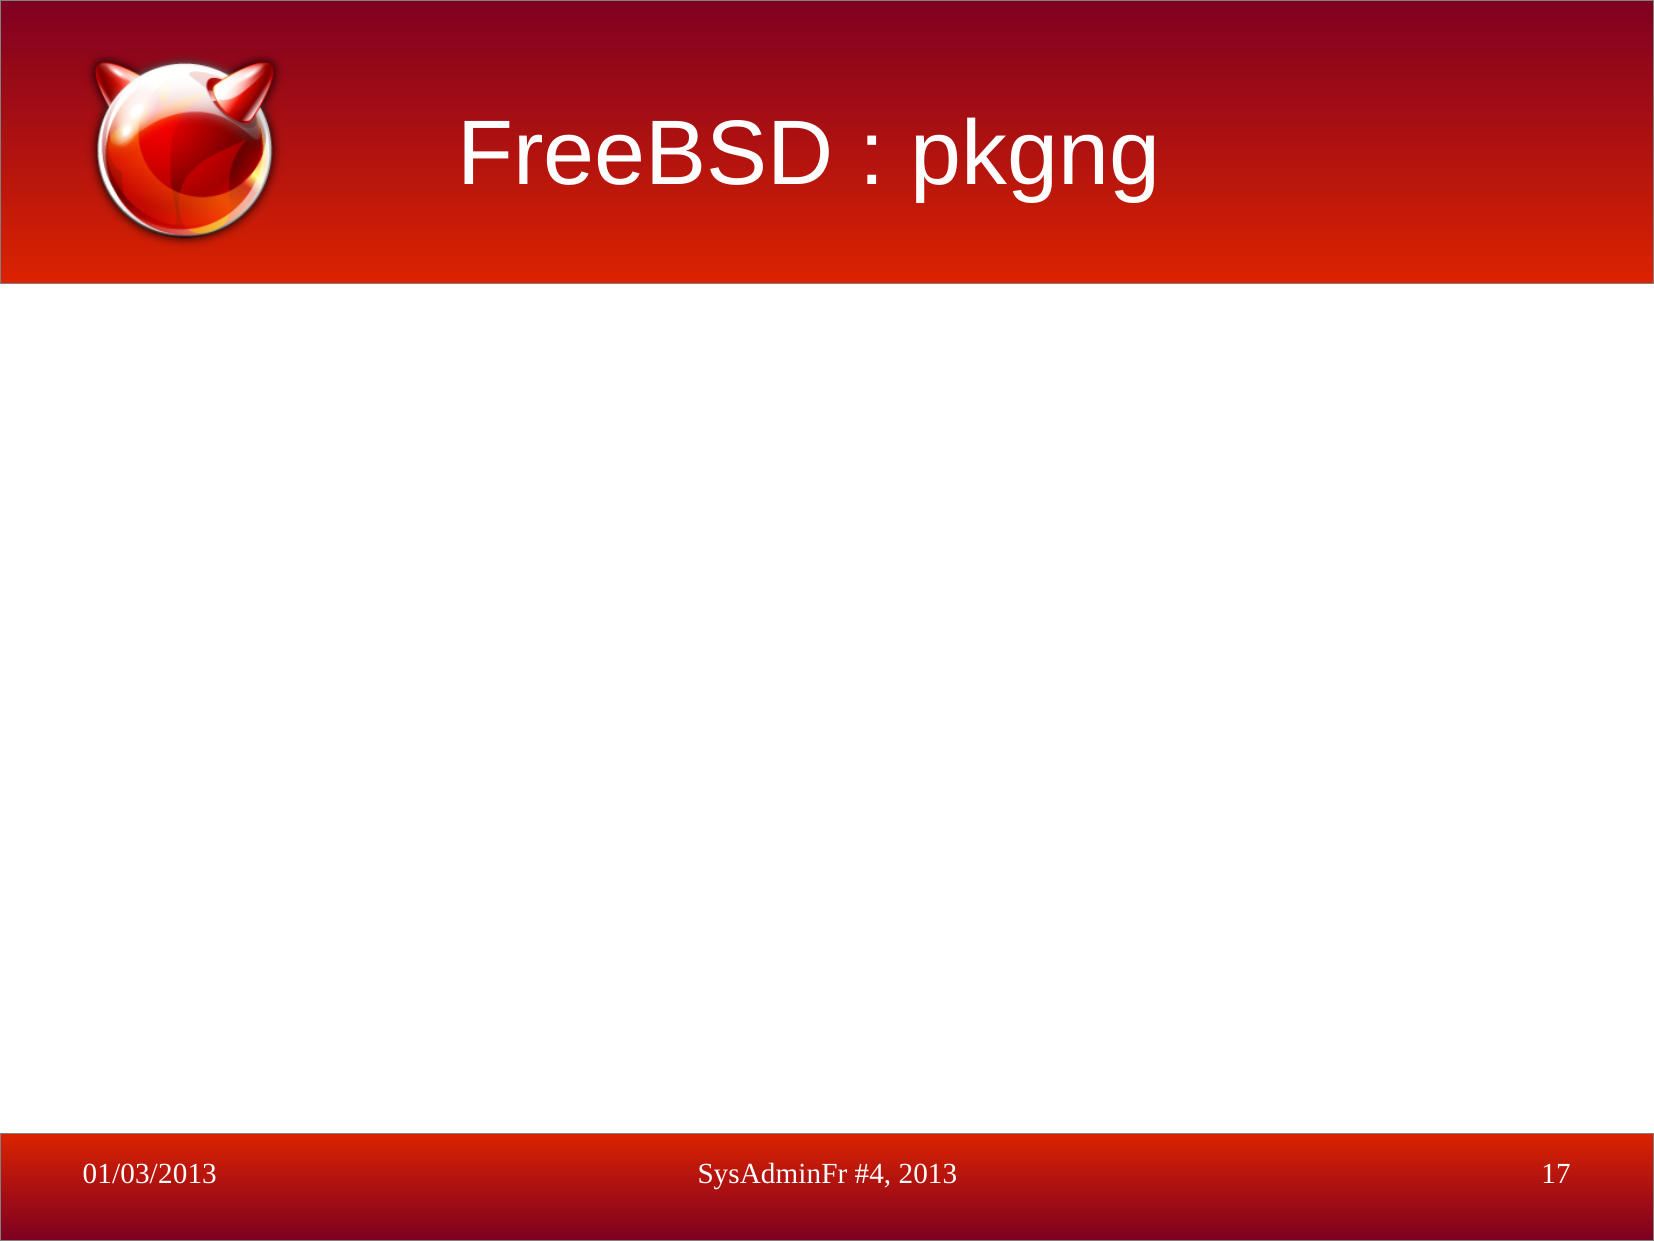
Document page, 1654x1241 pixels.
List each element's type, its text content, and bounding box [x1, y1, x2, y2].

title FreeBSD : pkgng [82, 49, 1536, 257]
